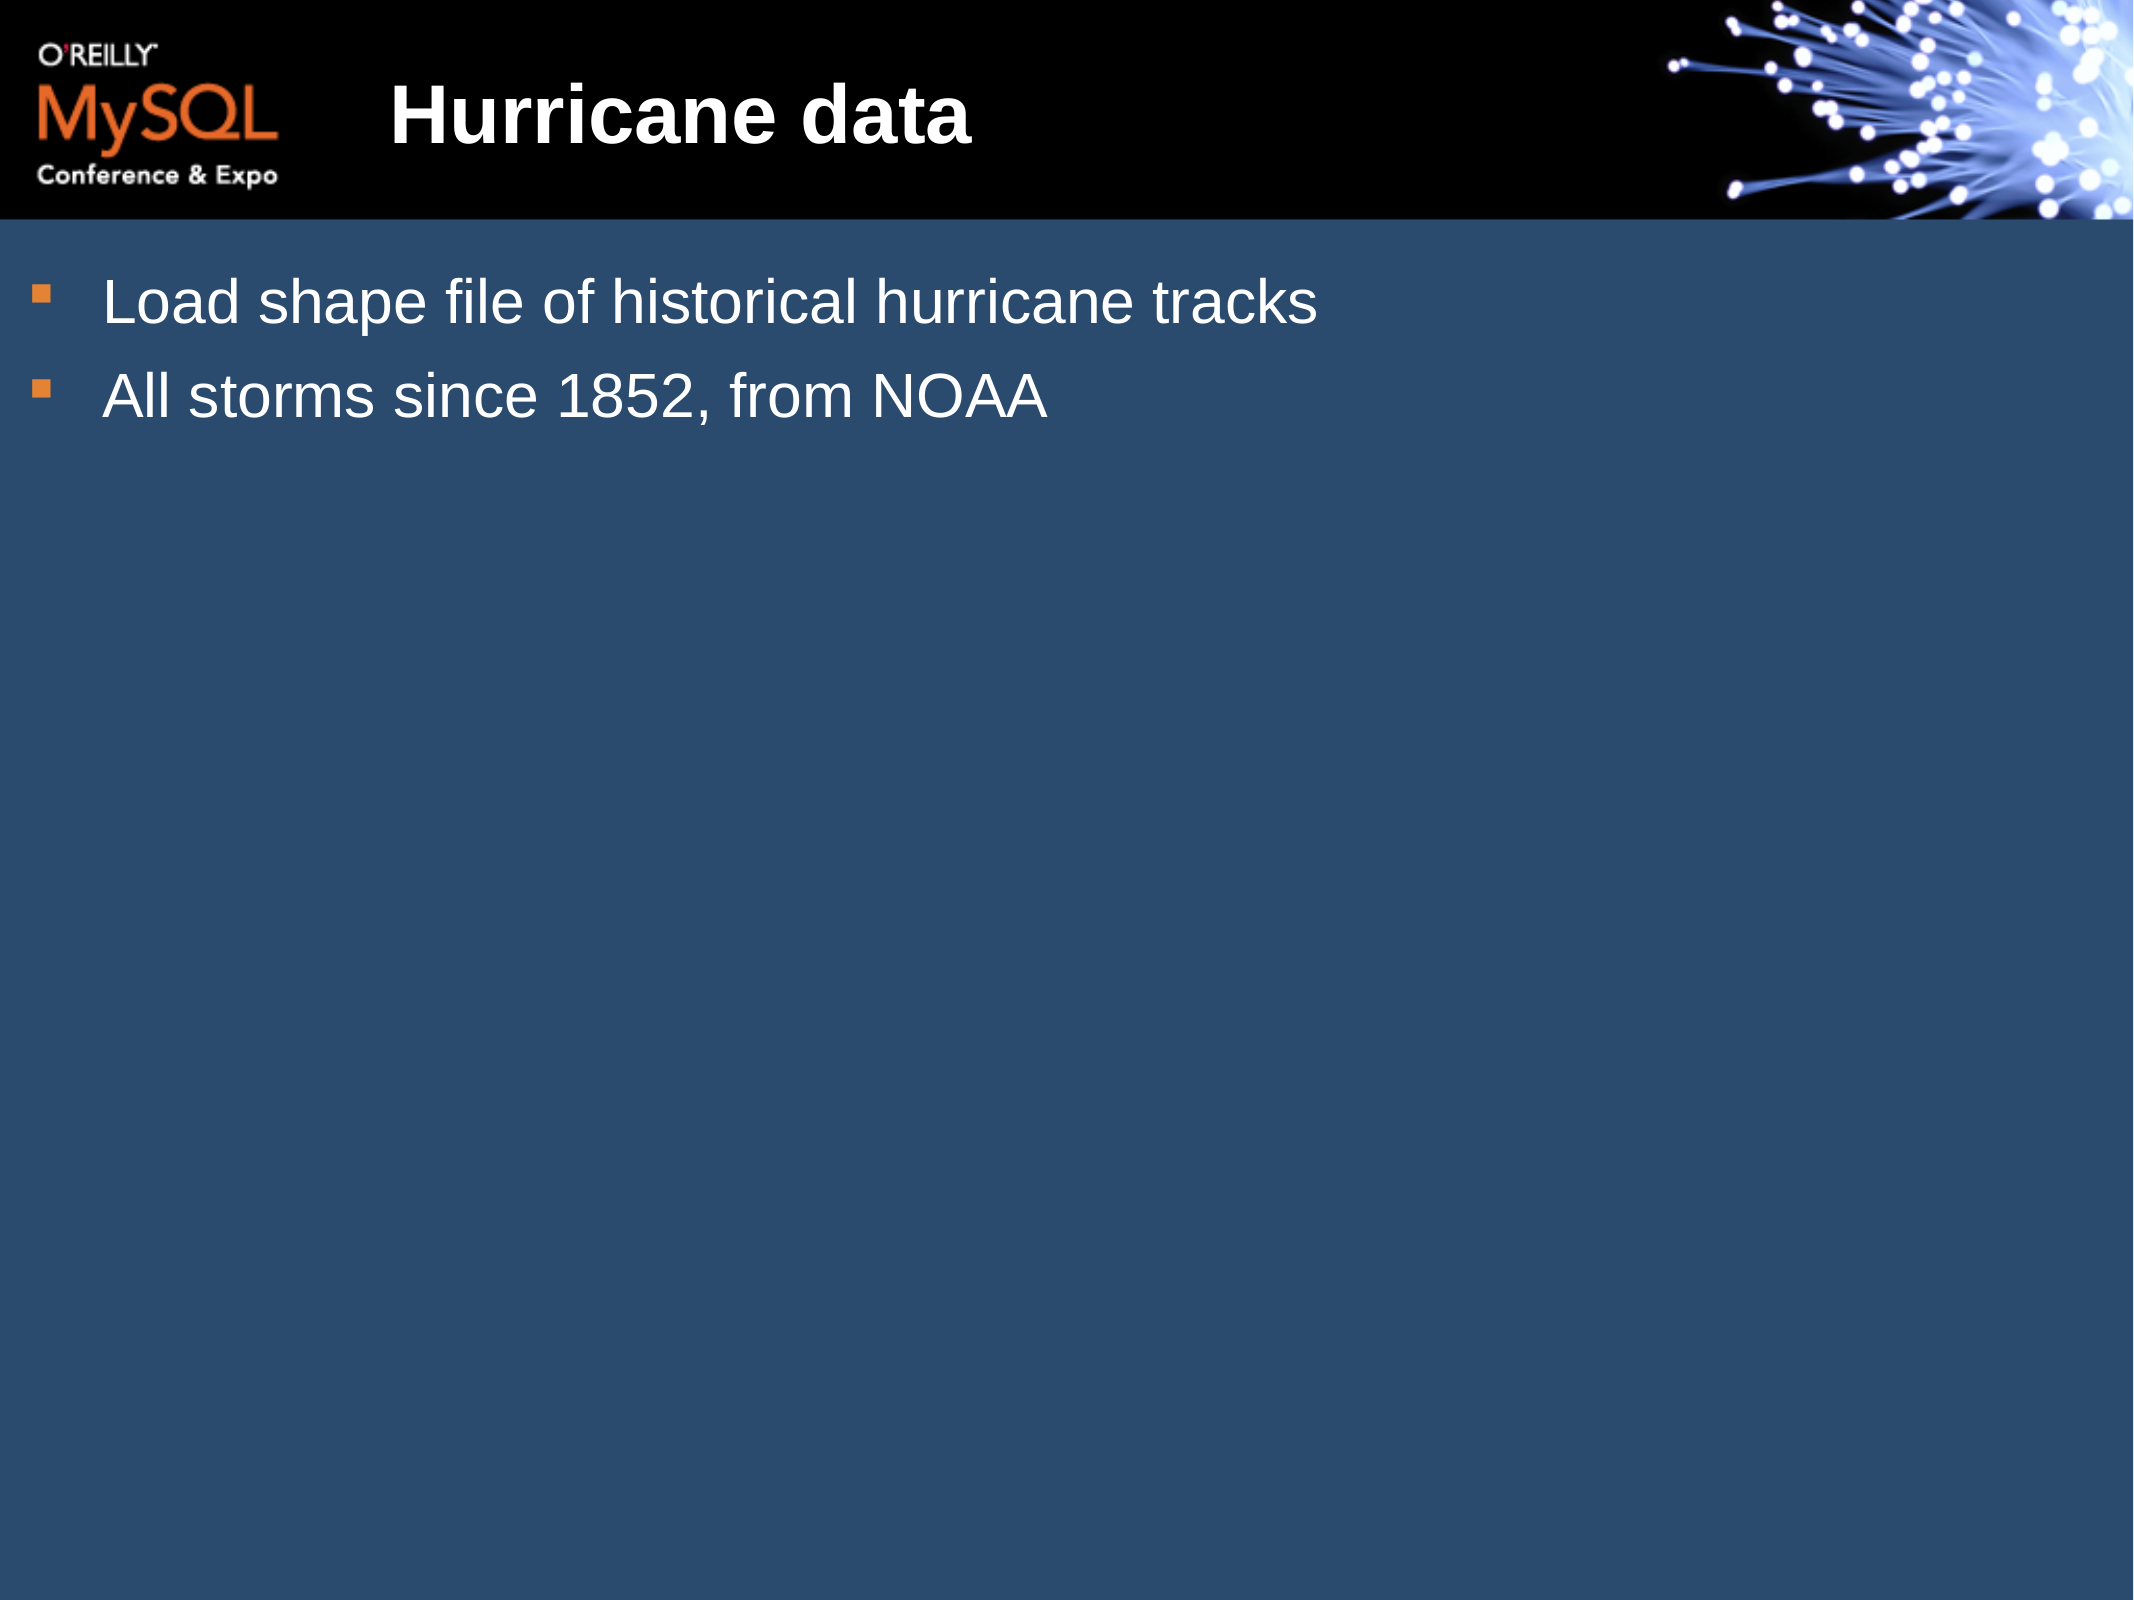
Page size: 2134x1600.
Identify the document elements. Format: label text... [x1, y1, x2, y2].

title Hurricane data [381, 36, 2103, 193]
list Load shape file of historical hurricane tracks All storms since 1852, from NOAA [0, 258, 2100, 1569]
picture [0, 0, 2134, 1600]
